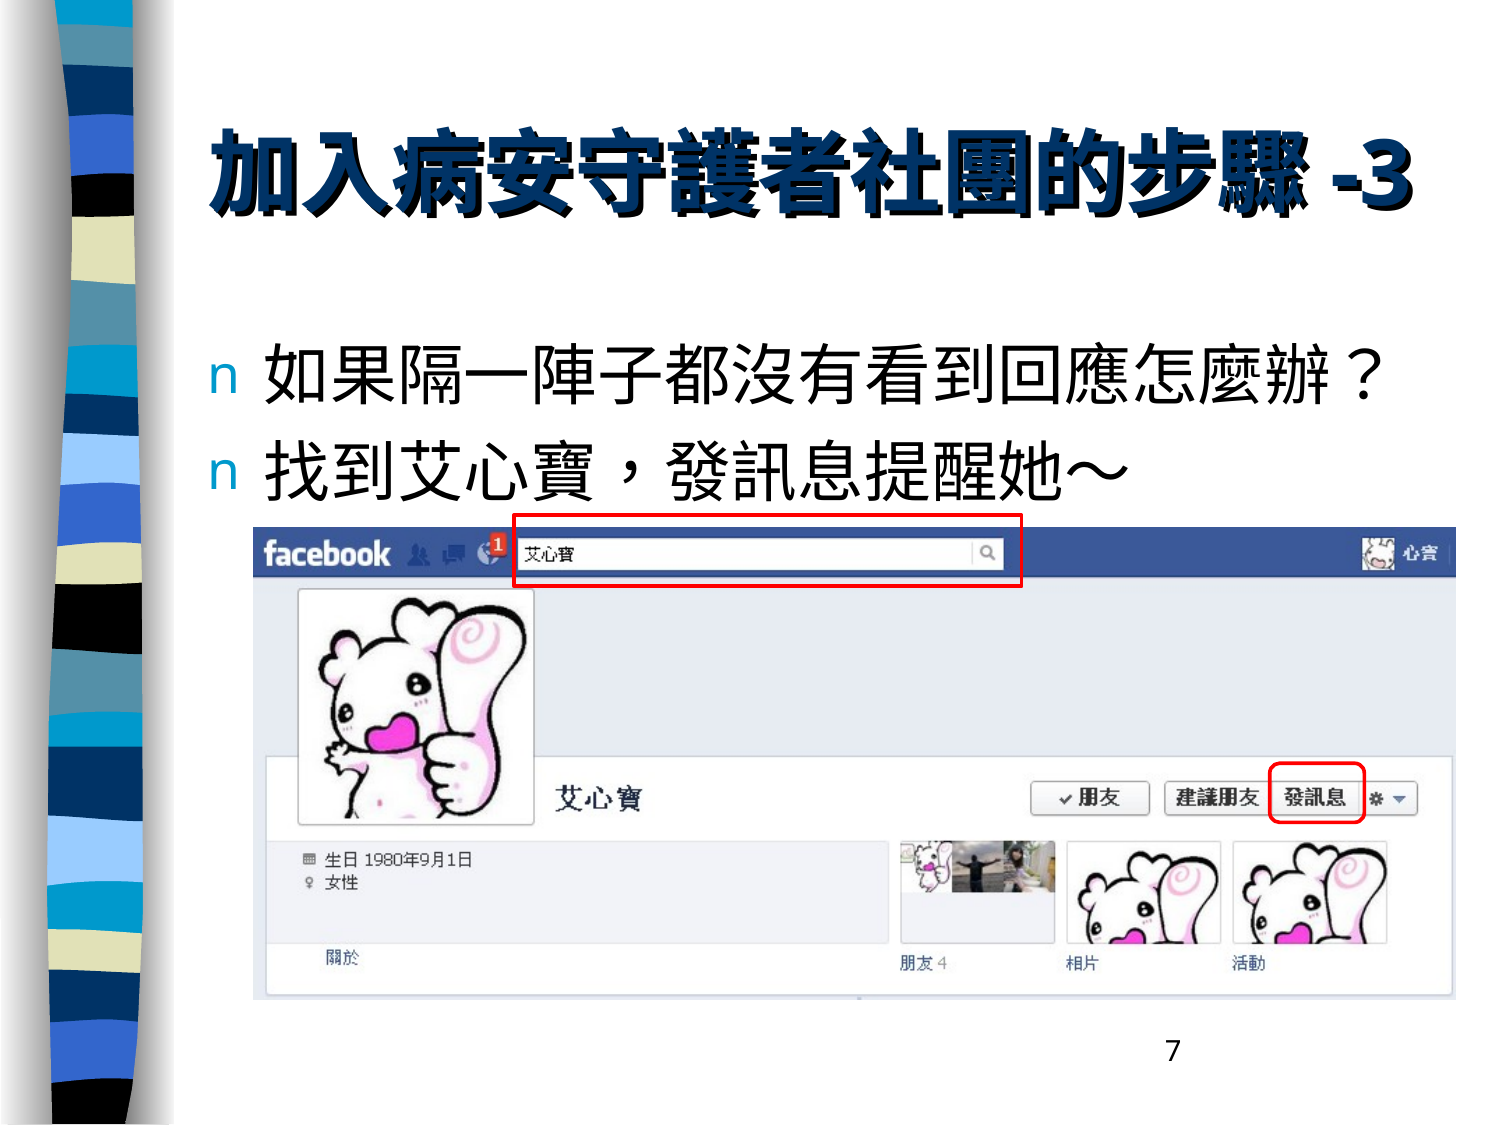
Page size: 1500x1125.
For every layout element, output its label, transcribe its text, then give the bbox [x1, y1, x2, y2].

text_box [514, 515, 1022, 586]
text_box [1149, 1025, 1463, 1101]
list 如果隔一陣子都沒有看到回應怎麼辦？ 找到艾心寶，發訊息提醒她～ [192, 324, 1468, 1000]
picture [253, 527, 1456, 1000]
title 加入病安守護者社團的步驟-3 [192, 75, 1468, 263]
